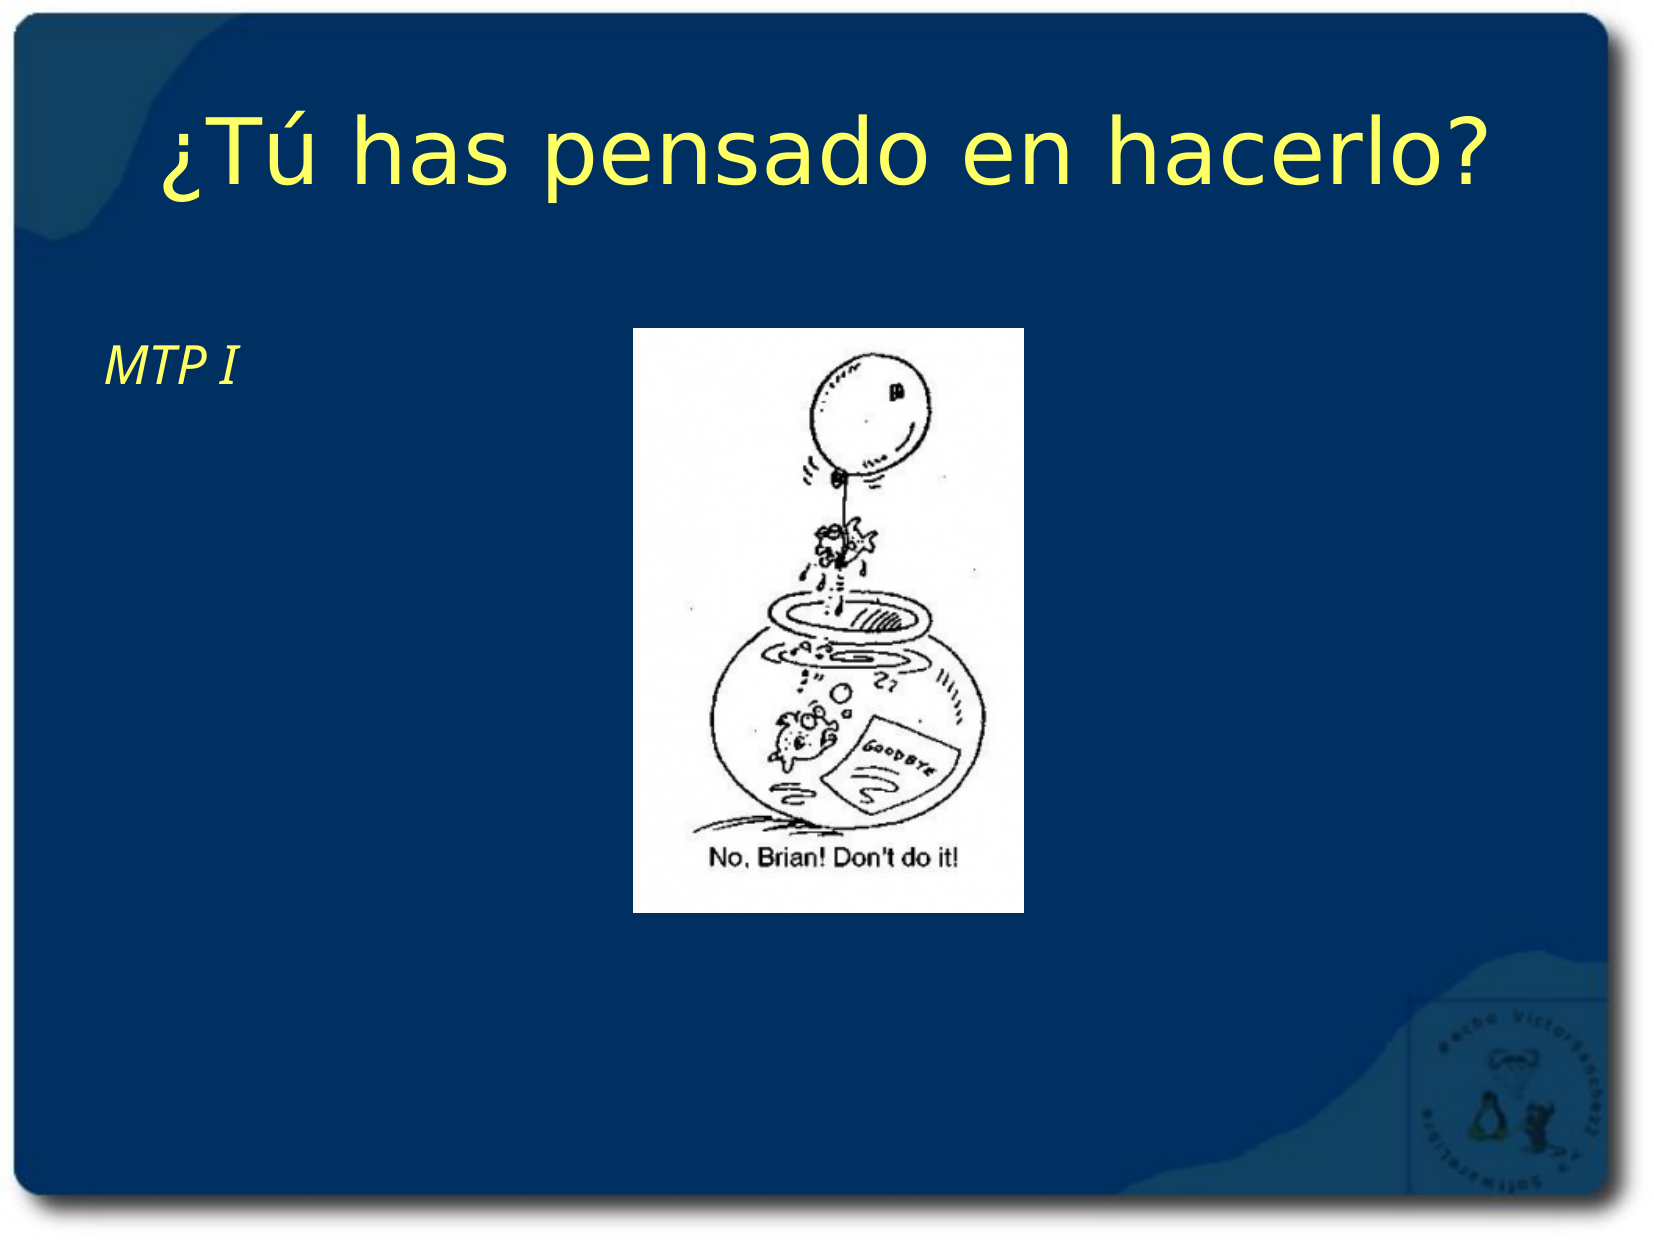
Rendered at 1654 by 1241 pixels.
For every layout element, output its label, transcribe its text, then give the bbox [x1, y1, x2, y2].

text_box MTP I [88, 318, 281, 415]
picture [0, 0, 1654, 1241]
title ¿Tú has pensado en hacerlo? [82, 56, 1571, 250]
